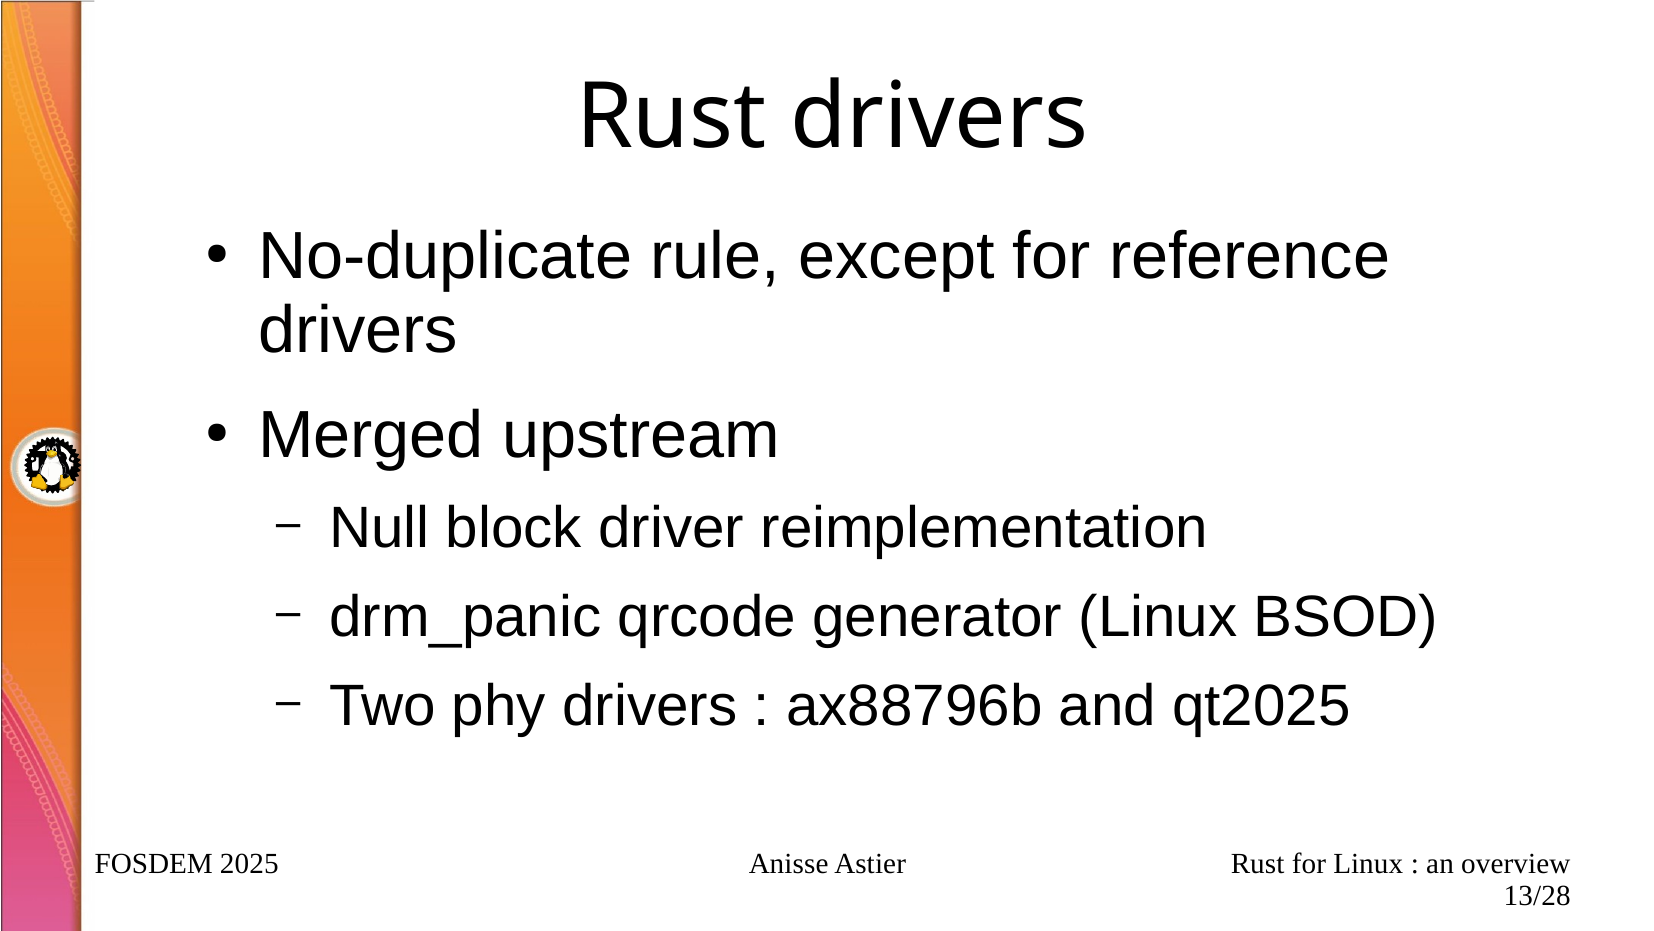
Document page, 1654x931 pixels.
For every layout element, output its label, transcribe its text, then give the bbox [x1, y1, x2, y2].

list No-duplicate rule, except for reference drivers Merged upstream Null block driver reimplementation drm_panic qrcode generator (Linux BSOD) Two phy drivers : ax88796b and qt2025 [187, 217, 1571, 758]
title Rust drivers [94, 37, 1571, 188]
picture [2, 2, 95, 931]
